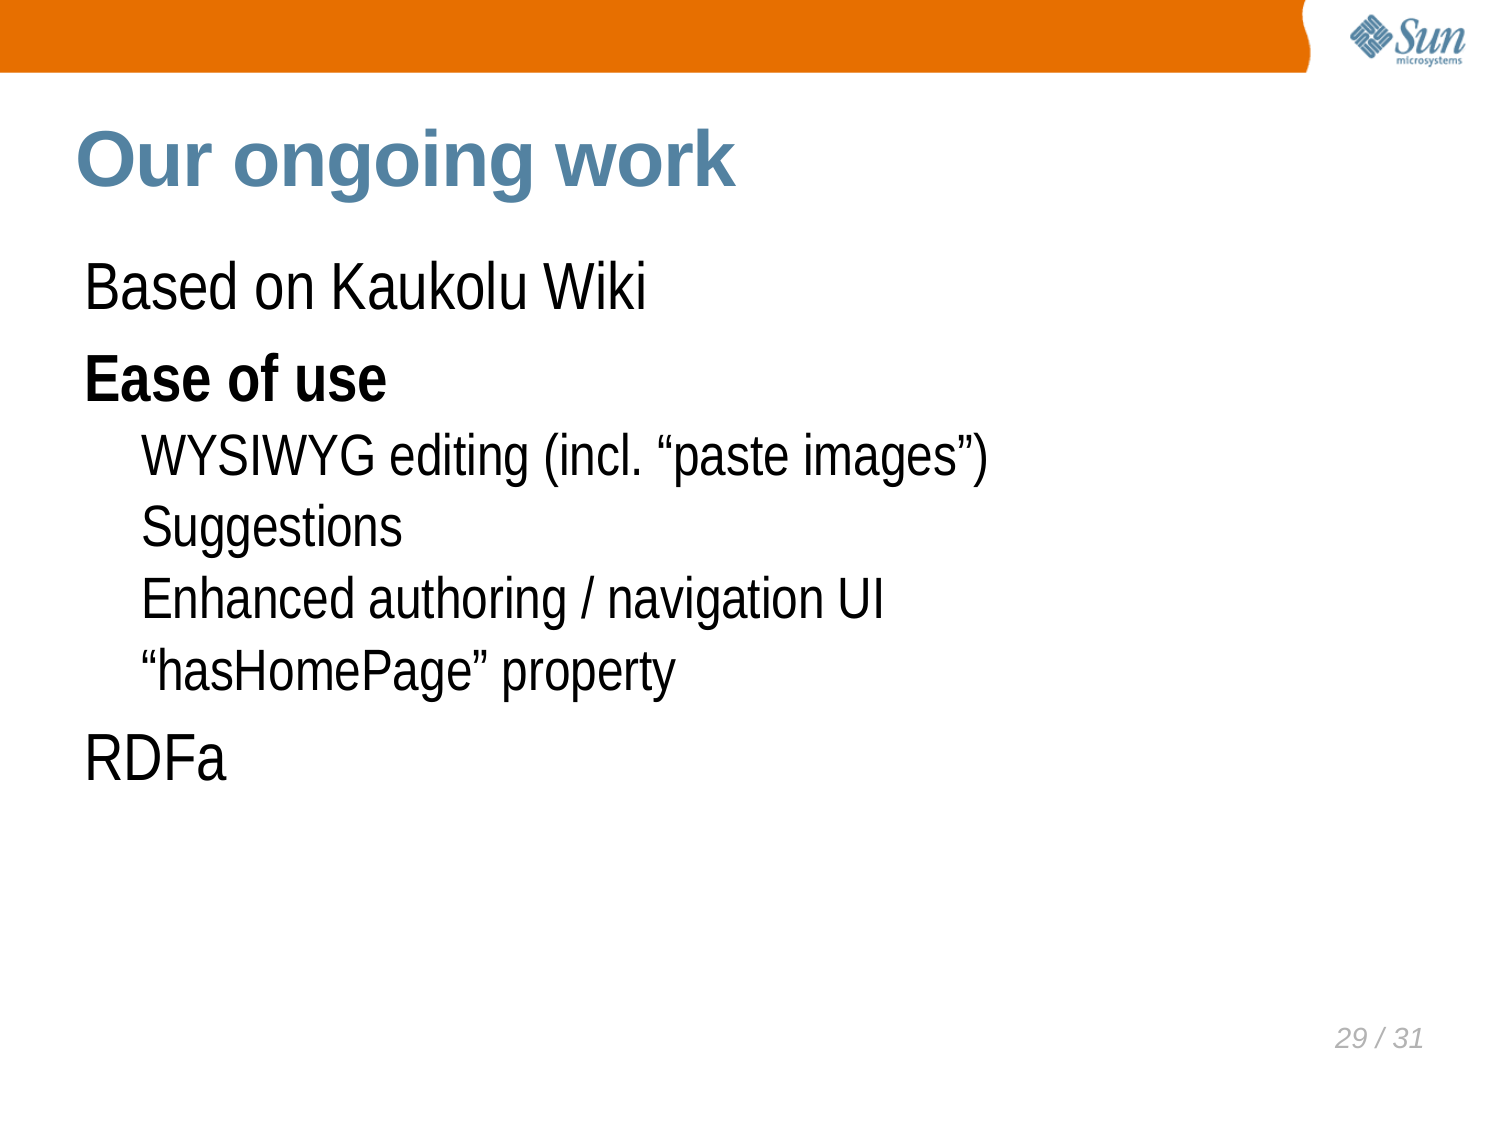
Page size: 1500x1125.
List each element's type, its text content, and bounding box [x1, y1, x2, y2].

title Our ongoing work [75, 122, 1438, 228]
list Based on Kaukolu Wiki Ease of use WYSIWYG editing (incl. “paste images”) Suggestions Enhanced authoring / navigation UI “hasHomePage” property RDFa [64, 257, 1402, 1017]
picture [0, 0, 1500, 75]
